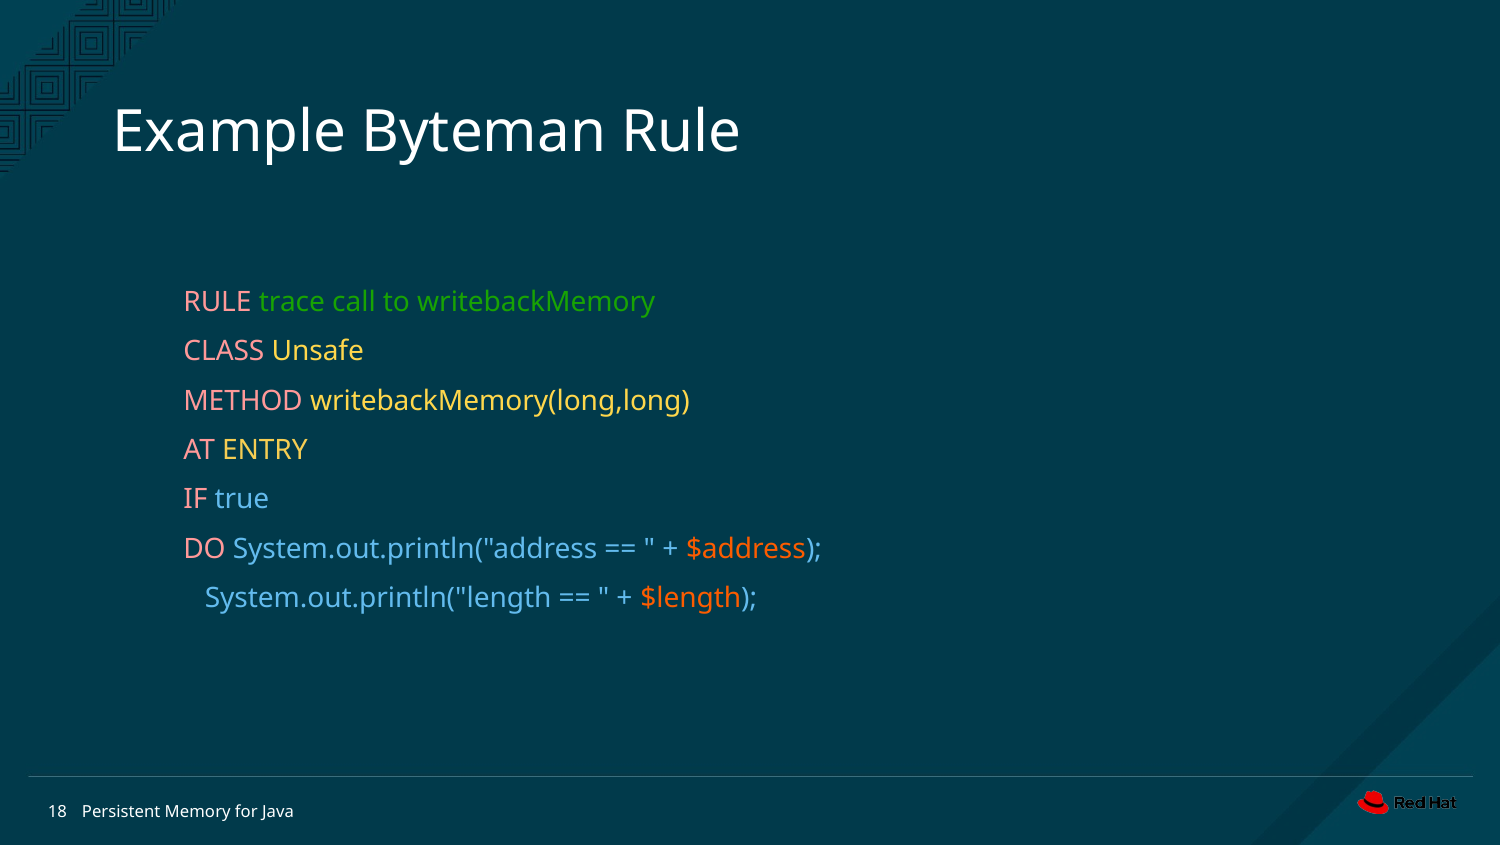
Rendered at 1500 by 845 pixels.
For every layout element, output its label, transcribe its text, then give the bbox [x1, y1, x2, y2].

picture [1416, 797, 1425, 808]
list RULE trace call to writebackMemory CLASS Unsafe METHOD writebackMemory(long,long) AT ENTRY IF true DO System.out.println("address == " + $address); System.out.println("length == " + $length); [112, 281, 1388, 772]
picture [1430, 797, 1449, 808]
picture [1358, 791, 1388, 813]
picture [1395, 797, 1404, 808]
title Example Byteman Rule [112, 0, 1388, 169]
picture [1451, 797, 1455, 808]
picture [1406, 800, 1413, 808]
picture [99, 38, 103, 49]
